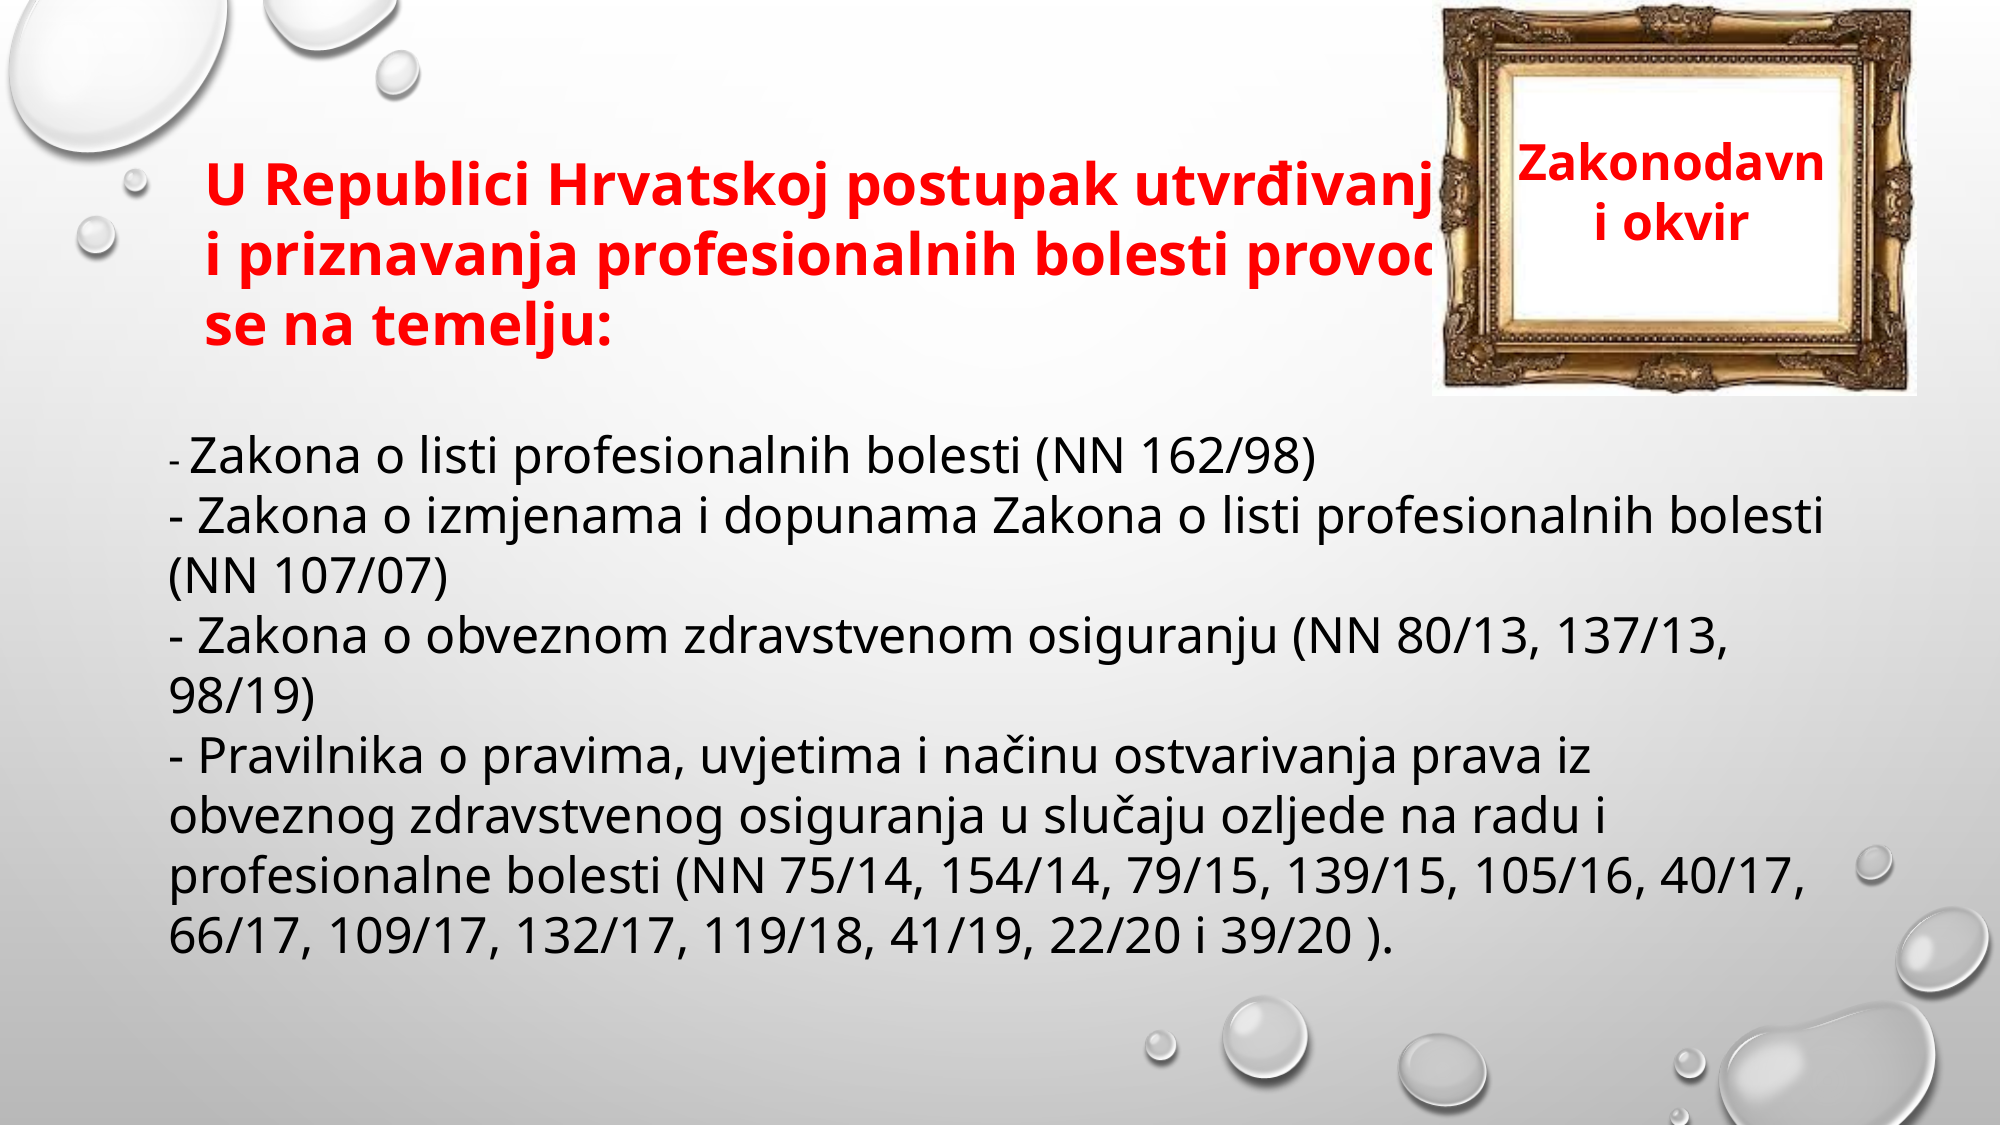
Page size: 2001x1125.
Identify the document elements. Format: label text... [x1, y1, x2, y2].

text_box U Republici Hrvatskoj postupak utvrđivanja i priznavanja profesionalnih bolesti provodi se na temelju: [189, 139, 1432, 364]
picture [1432, 0, 1917, 396]
text_box - Zakona o listi profesionalnih bolesti (NN 162/98) - Zakona o izmjenama i dopunama Zakona o listi profesionalnih bolesti (NN 107/07) - Zakona o obveznom zdravstvenom osiguranju (NN 80/13, 137/13, 98/19) - Pravilnika o pravima, uvjetima i načinu ostvarivanja prava iz obveznog zdravstvenog osiguranja u slučaju ozljede na radu i profesionalne bolesti (NN 75/14, 154/14, 79/15, 139/15, 105/16, 40/17, 66/17, 109/17, 132/17, 119/18, 41/19, 22/20 i 39/20 ). [153, 416, 1847, 971]
text_box Zakonodavni okvir [1498, 123, 1847, 258]
